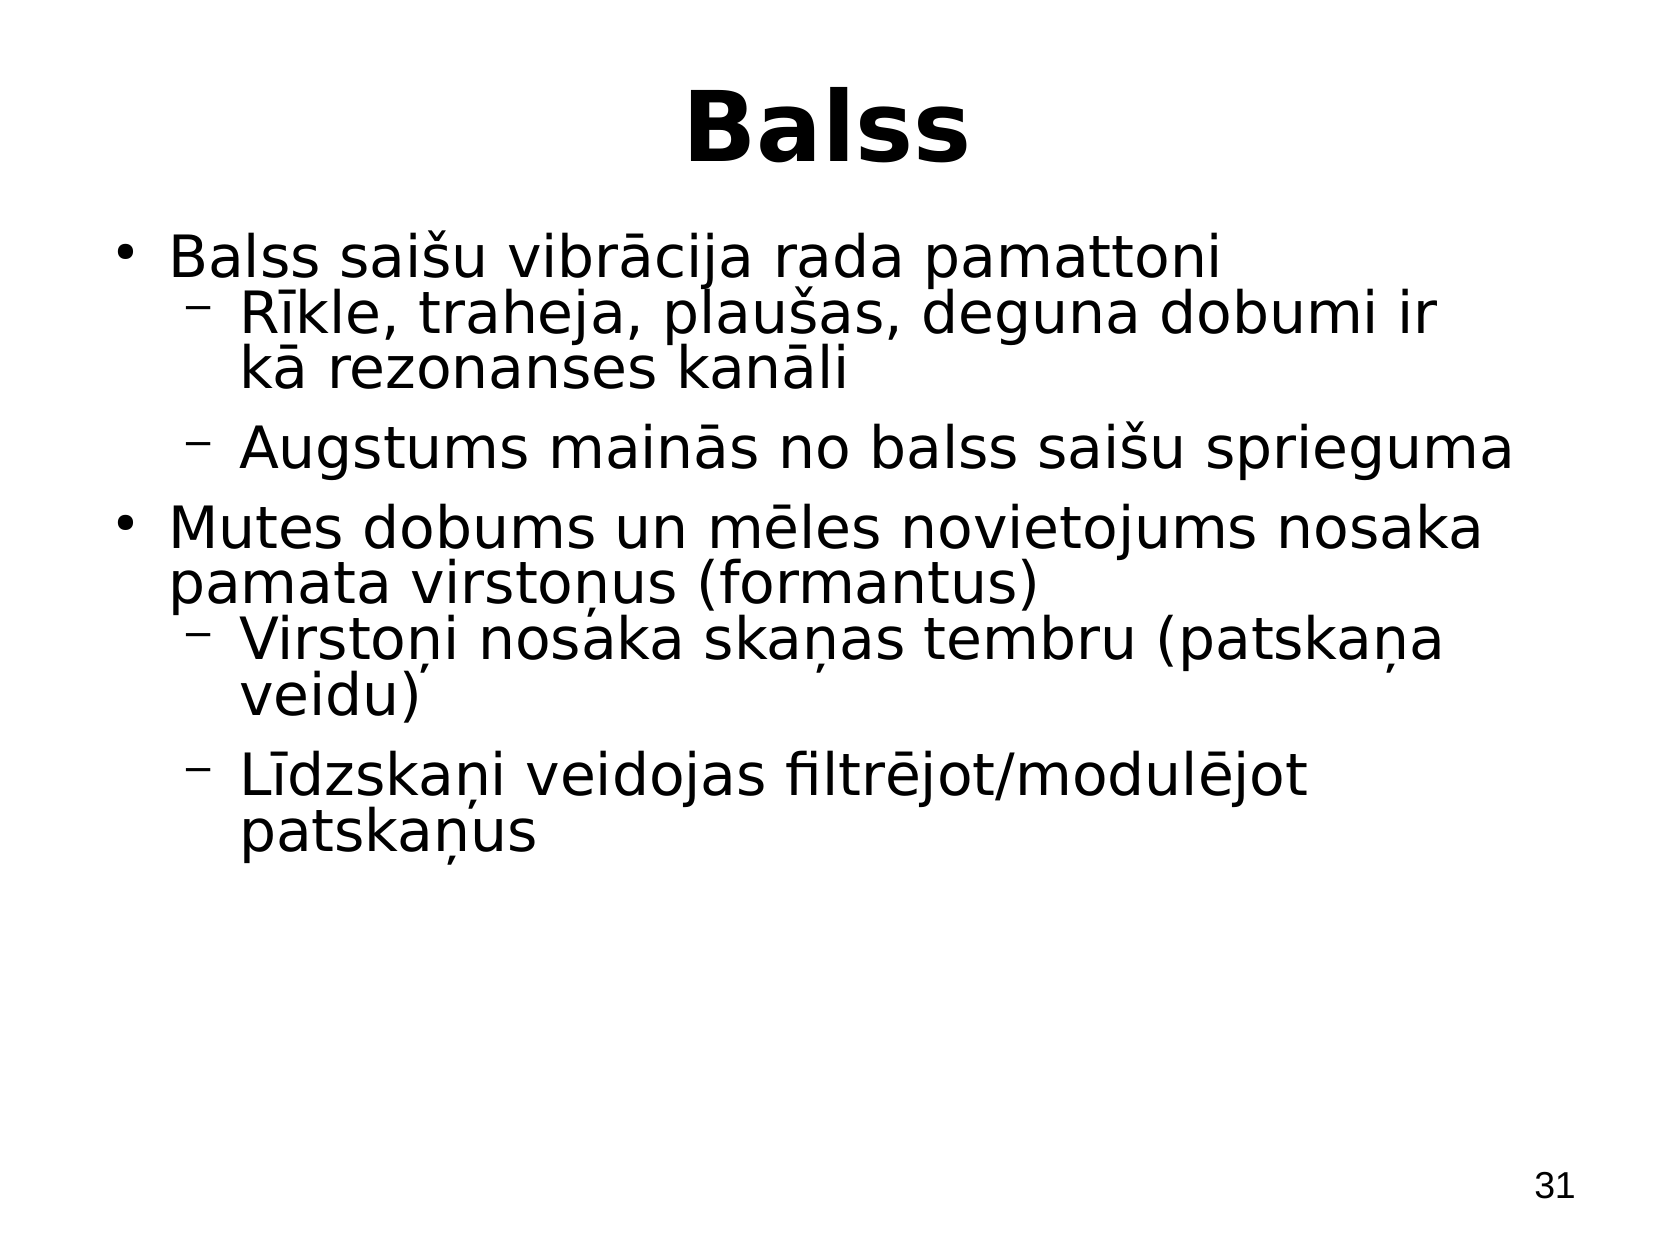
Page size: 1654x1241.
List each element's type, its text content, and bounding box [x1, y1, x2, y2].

title Balss [82, 49, 1571, 196]
list Balss saišu vibrācija rada pamattoni Rīkle, traheja, plaušas, deguna dobumi ir kā rezonanses kanāli Augstums mainās no balss saišu sprieguma Mutes dobums un mēles novietojums nosaka pamata virstoņus (formantus) Virstoņi nosaka skaņas tembru (patskaņa veidu) Līdzskaņi veidojas filtrējot/modulējot patskaņus [82, 225, 1538, 1186]
